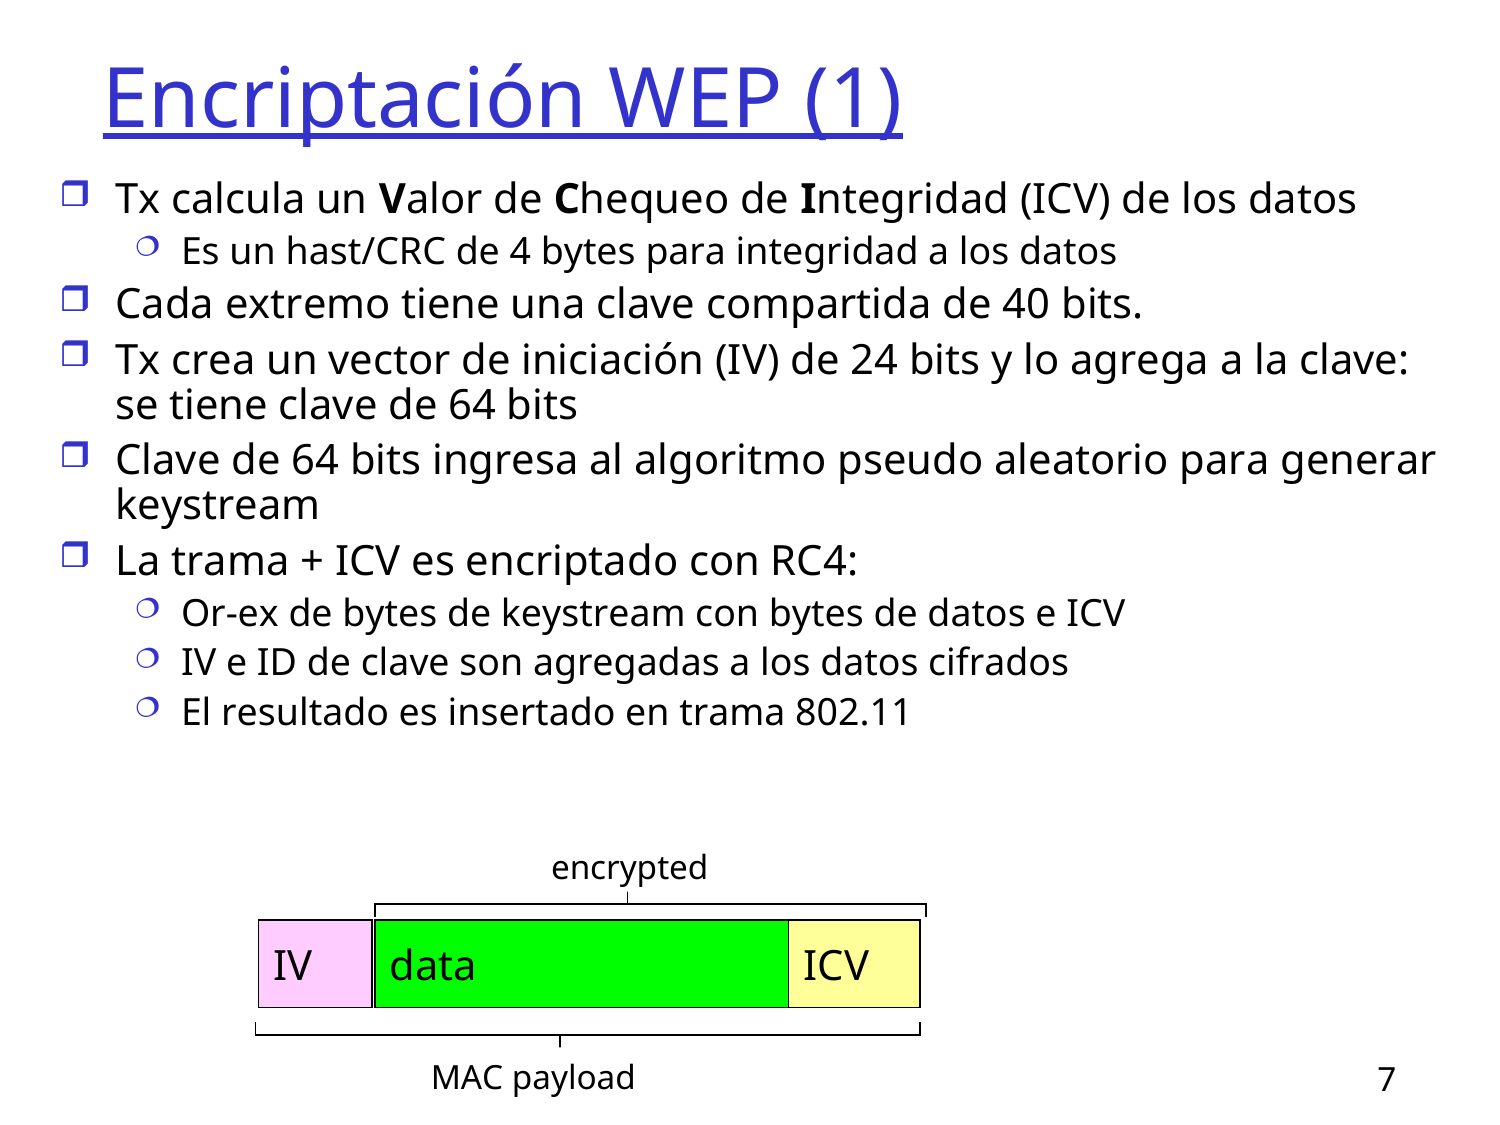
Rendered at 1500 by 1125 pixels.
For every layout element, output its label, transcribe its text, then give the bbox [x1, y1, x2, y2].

text_box MAC payload [416, 1048, 652, 1105]
text_box IV [258, 920, 372, 1008]
list Tx calcula un Valor de Chequeo de Integridad (ICV) de los datos Es un hast/CRC de 4 bytes para integridad a los datos Cada extremo tiene una clave compartida de 40 bits. Tx crea un vector de iniciación (IV) de 24 bits y lo agrega a la clave: se tiene clave de 64 bits Clave de 64 bits ingresa al algoritmo pseudo aleatorio para generar keystream La trama + ICV es encriptado con RC4: Or-ex de bytes de keystream con bytes de datos e ICV IV e ID de clave son agregadas a los datos cifrados El resultado es insertado en trama 802.11 [44, 170, 1458, 840]
text_box encrypted [536, 838, 724, 895]
title Encriptación WEP (1) [87, 0, 1363, 170]
text_box ICV [788, 920, 921, 1008]
text_box data [374, 920, 788, 1008]
